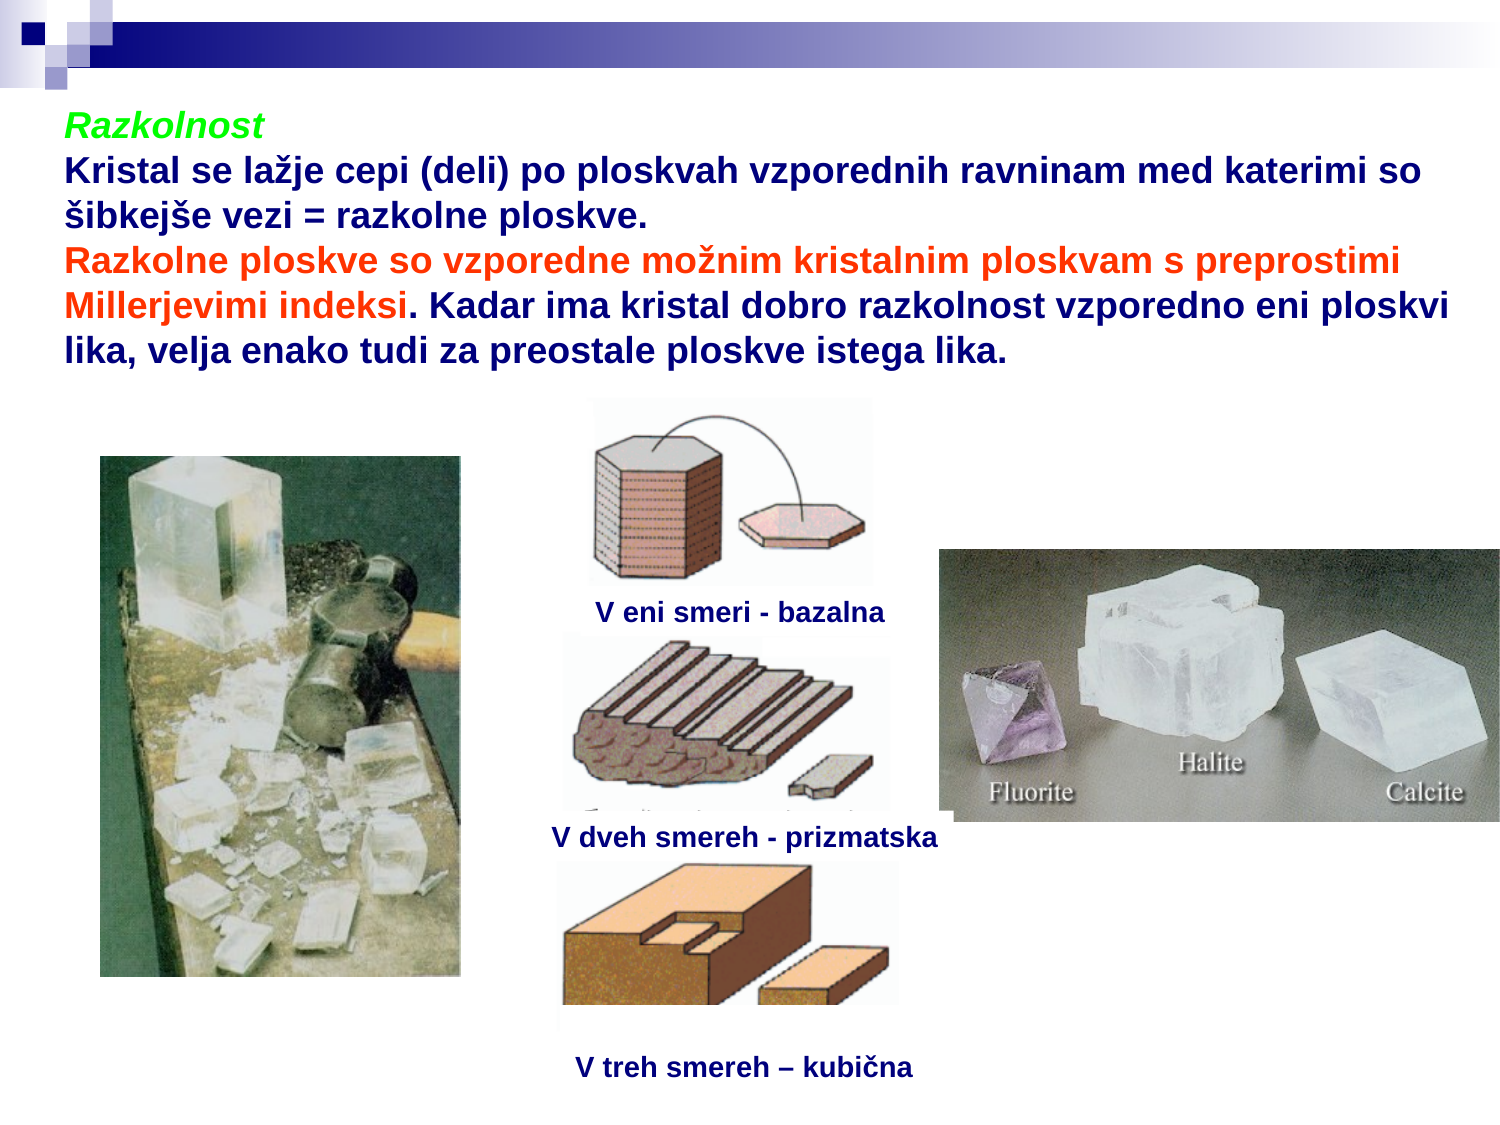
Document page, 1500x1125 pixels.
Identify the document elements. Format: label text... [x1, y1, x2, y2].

text_box V dveh smereh - prizmatska [536, 810, 954, 862]
picture [939, 549, 1500, 822]
text_box V eni smeri - bazalna [580, 585, 901, 637]
text_box Razkolnost Kristal se lažje cepi (deli) po ploskvah vzporednih ravninam med katerimi so šibkejše vezi = razkolne ploskve. Razkolne ploskve so vzporedne možnim kristalnim ploskvam s preprostimi Millerjevimi indeksi. Kadar ima kristal dobro razkolnost vzporedno eni ploskvi lika, velja enako tudi za preostale ploskve istega lika. [49, 93, 1477, 424]
picture [100, 456, 461, 977]
text_box V treh smereh – kubična [560, 1005, 929, 1125]
picture [549, 397, 899, 810]
picture [549, 862, 899, 1125]
